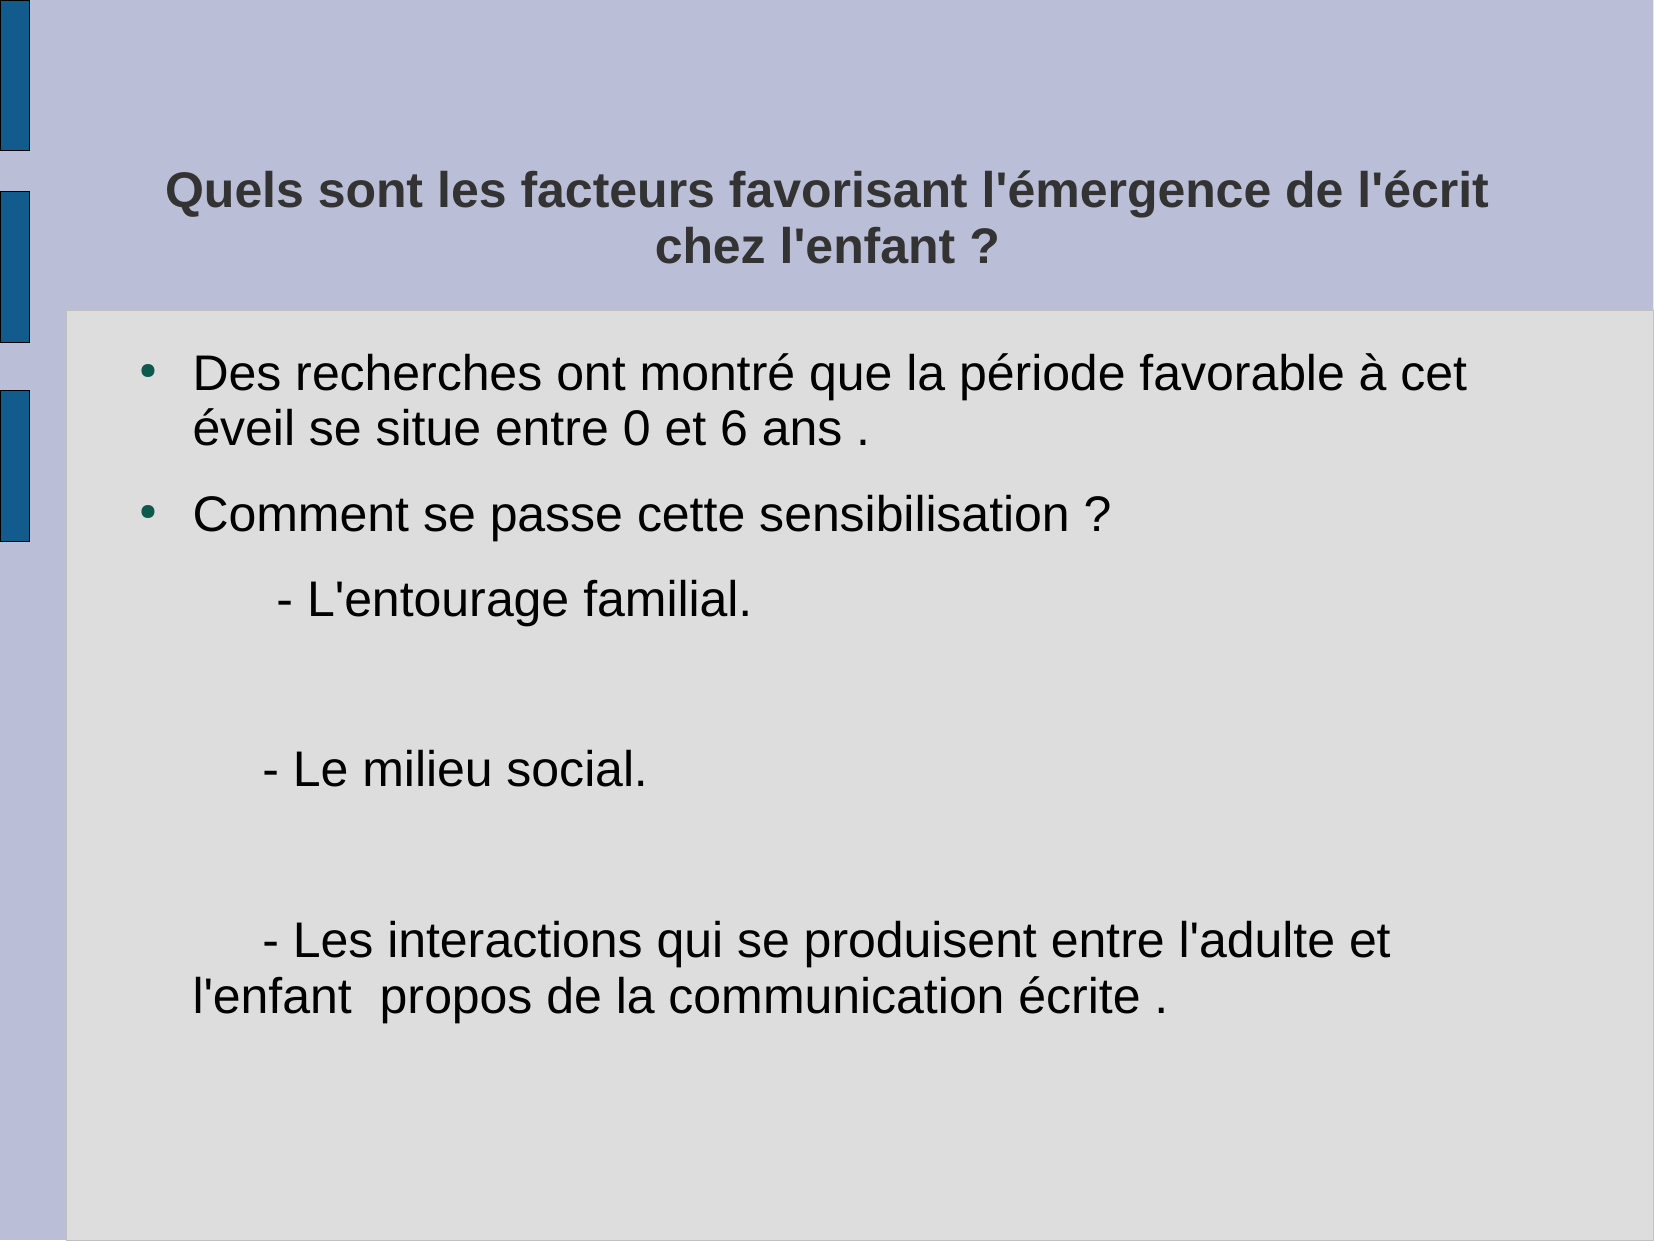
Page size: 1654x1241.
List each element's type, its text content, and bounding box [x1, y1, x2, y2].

list Des recherches ont montré que la période favorable à cet éveil se situe entre 0 et 6 ans . Comment se passe cette sensibilisation ? - L'entourage familial. - Le milieu social. - Les interactions qui se produisent entre l'adulte et l'enfant propos de la communication écrite . [121, 344, 1534, 1127]
title Quels sont les facteurs favorisant l'émergence de l'écrit chez l'enfant ? [121, 114, 1534, 322]
